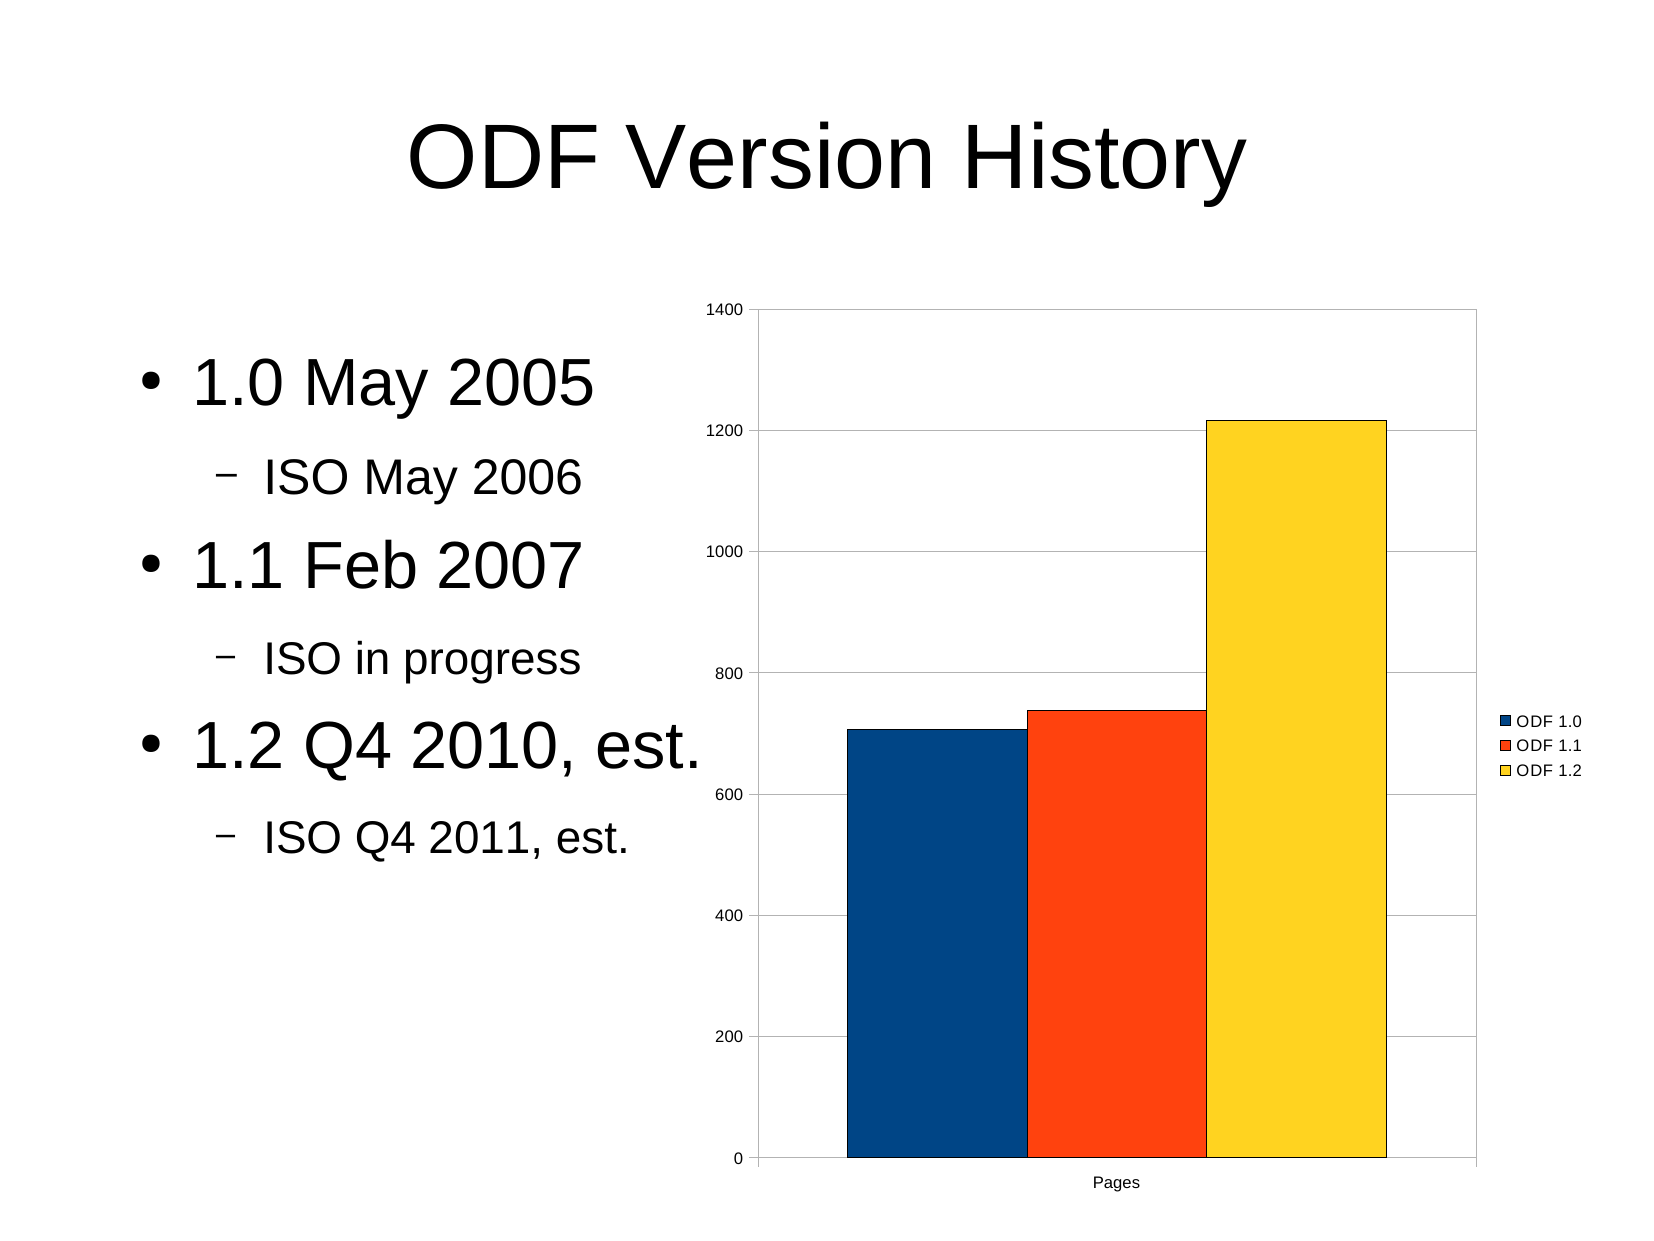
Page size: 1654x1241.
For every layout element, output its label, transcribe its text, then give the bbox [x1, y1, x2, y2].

title ODF Version History [121, 52, 1534, 261]
list 1.0 May 2005 ISO May 2006 1.1 Feb 2007 ISO in progress 1.2 Q4 2010, est. ISO Q4 2011, est. [121, 344, 687, 1127]
chart [687, 281, 1601, 1210]
